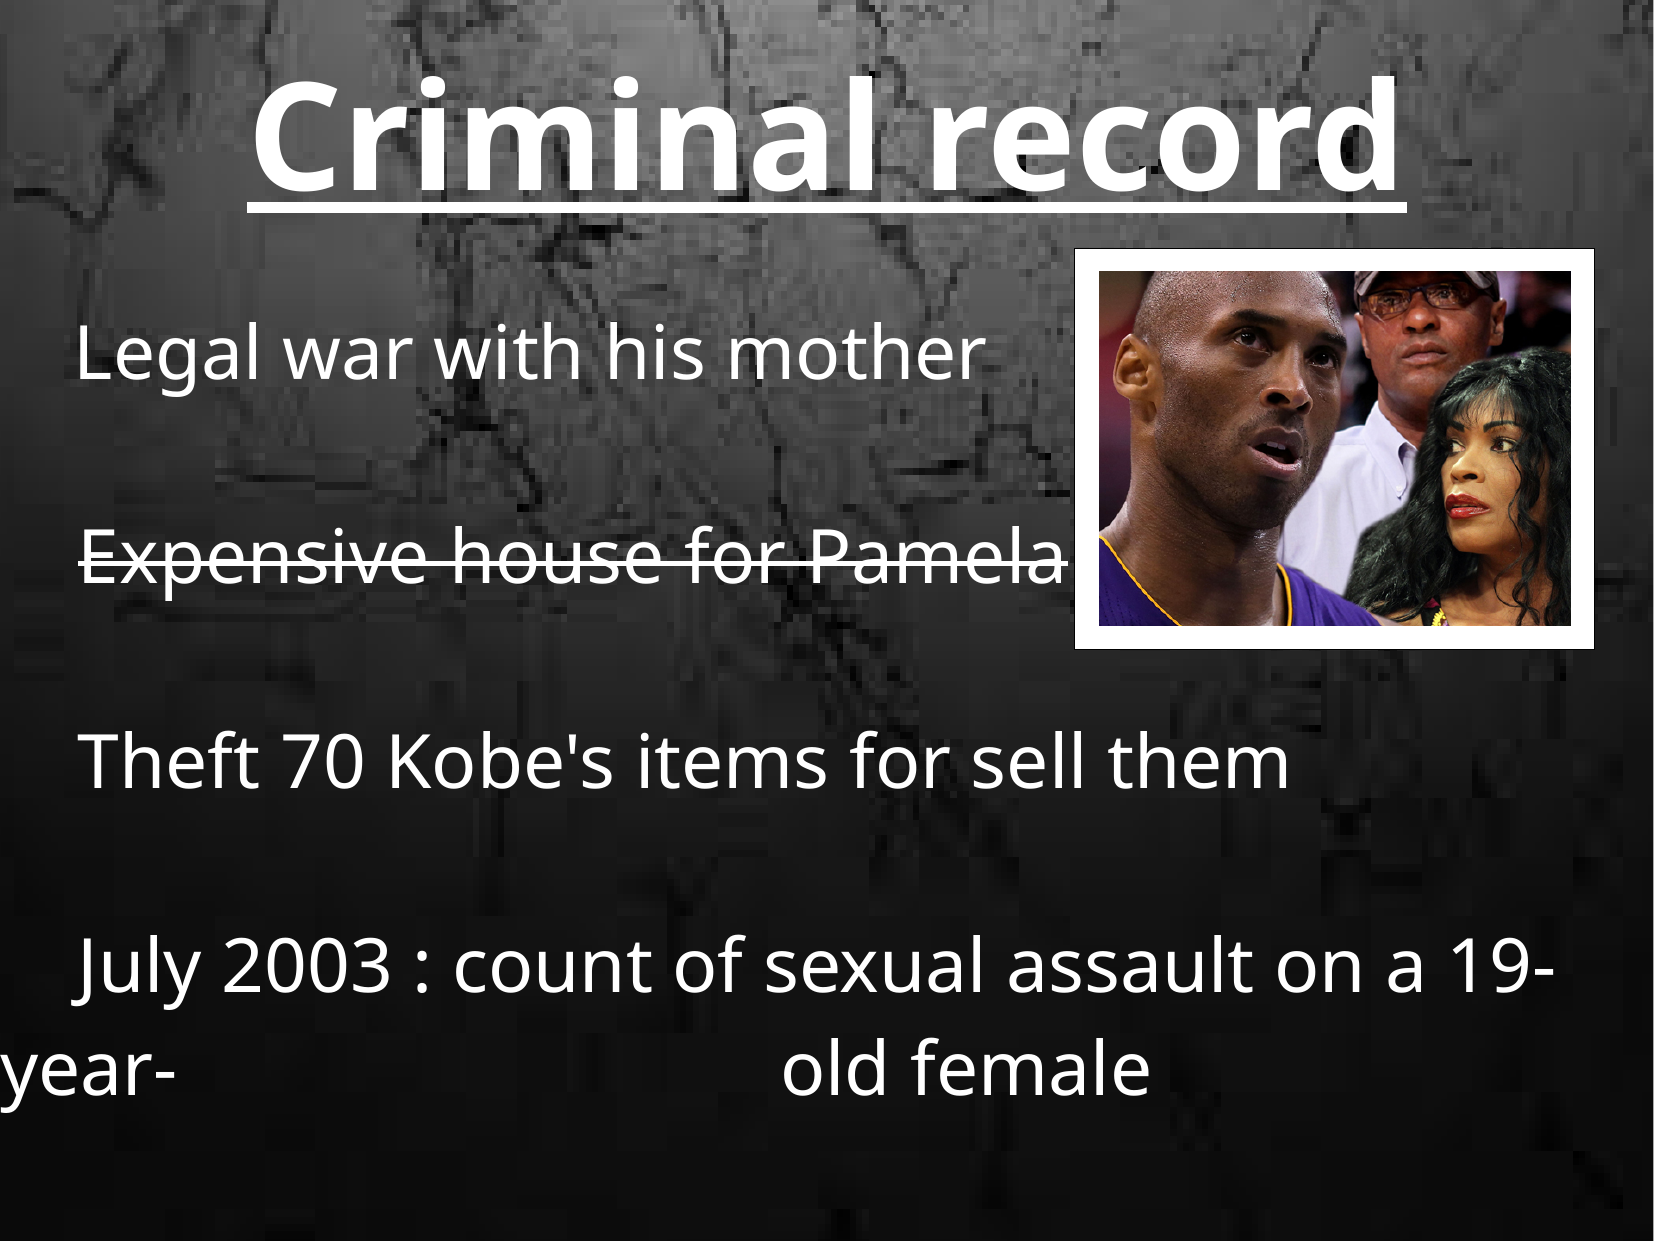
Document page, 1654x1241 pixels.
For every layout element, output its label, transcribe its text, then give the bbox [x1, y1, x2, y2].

text_box [1074, 248, 1595, 650]
picture [1098, 271, 1571, 626]
title Criminal record [82, 26, 1571, 239]
list Legal war with his mother Expensive house for Pamela Theft 70 Kobe's items for sell them July 2003 : count of sexual assault on a 19-year- old female [0, 0, 1654, 1241]
